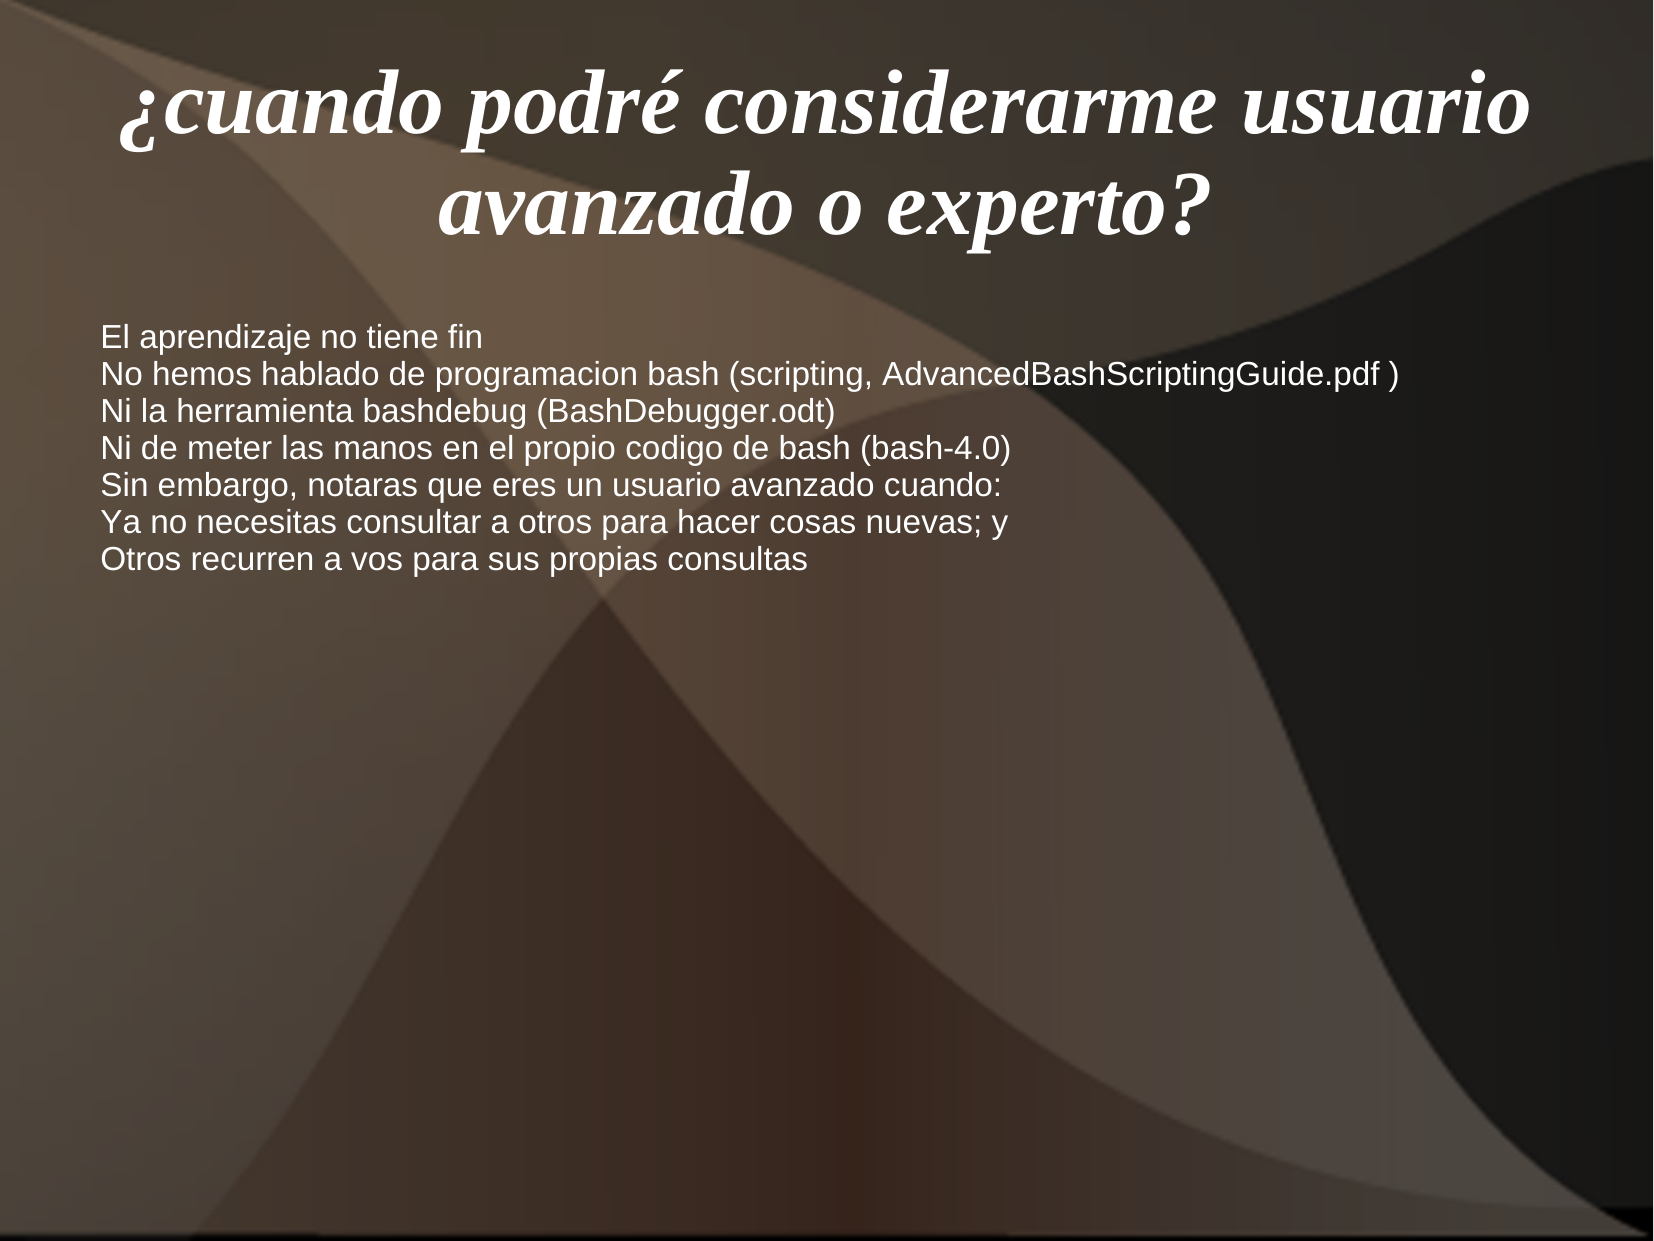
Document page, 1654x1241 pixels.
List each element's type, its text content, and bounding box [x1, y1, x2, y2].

list El aprendizaje no tiene fin No hemos hablado de programacion bash (scripting, AdvancedBashScriptingGuide.pdf ) Ni la herramienta bashdebug (BashDebugger.odt) Ni de meter las manos en el propio codigo de bash (bash-4.0) Sin embargo, notaras que eres un usuario avanzado cuando: Ya no necesitas consultar a otros para hacer cosas nuevas; y Otros recurren a vos para sus propias consultas [82, 290, 1538, 1163]
picture [0, 0, 1654, 1241]
title ¿cuando podré considerarme usuario avanzado o experto? [82, 49, 1571, 257]
